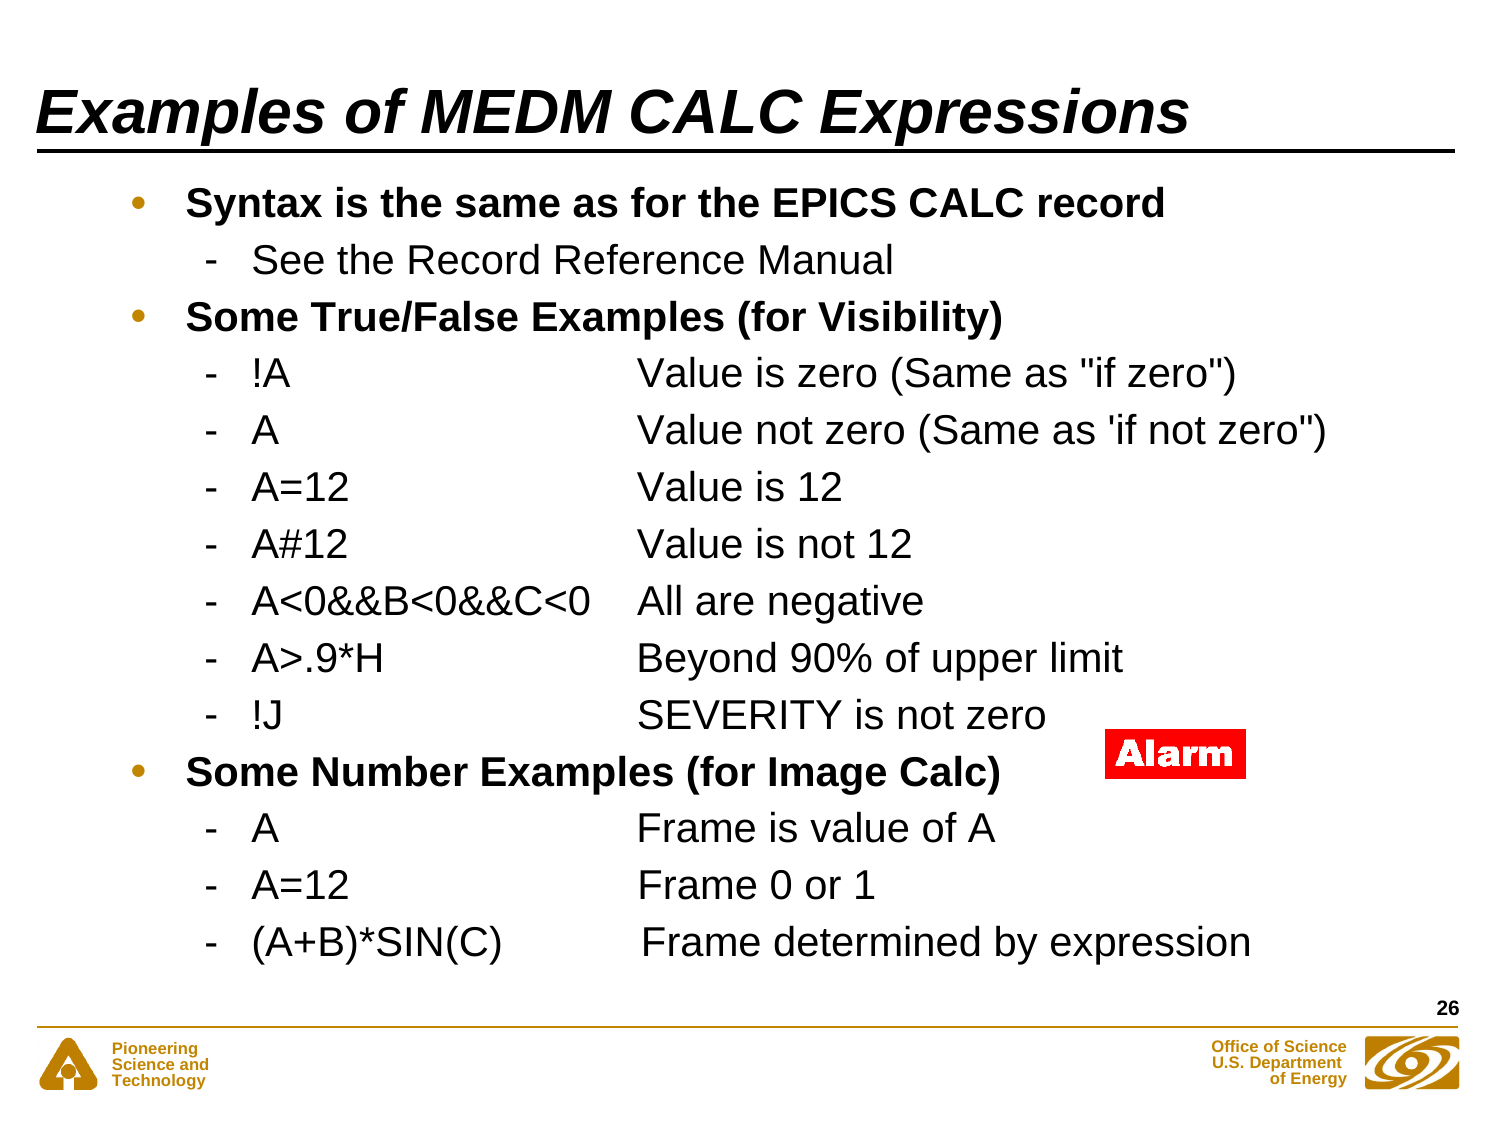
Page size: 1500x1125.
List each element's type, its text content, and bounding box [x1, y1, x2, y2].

picture [1362, 1032, 1463, 1093]
picture [35, 1034, 101, 1094]
title Examples of MEDM CALC Expressions [21, 75, 1459, 154]
picture [1105, 729, 1246, 779]
list Syntax is the same as for the EPICS CALC record See the Record Reference Manual Some True/False Examples (for Visibility) !A Value is zero (Same as "if zero") A Value not zero (Same as 'if not zero") A=12 Value is 12 A#12 Value is not 12 A<0&&B<0&&C<0 All are negative A>.9*H Beyond 90% of upper limit !J SEVERITY is not zero Some Number Examples (for Image Calc) A Frame is value of A A=12 Frame 0 or 1 (A+B)*SIN(C) Frame determined by expression [114, 171, 1459, 1016]
